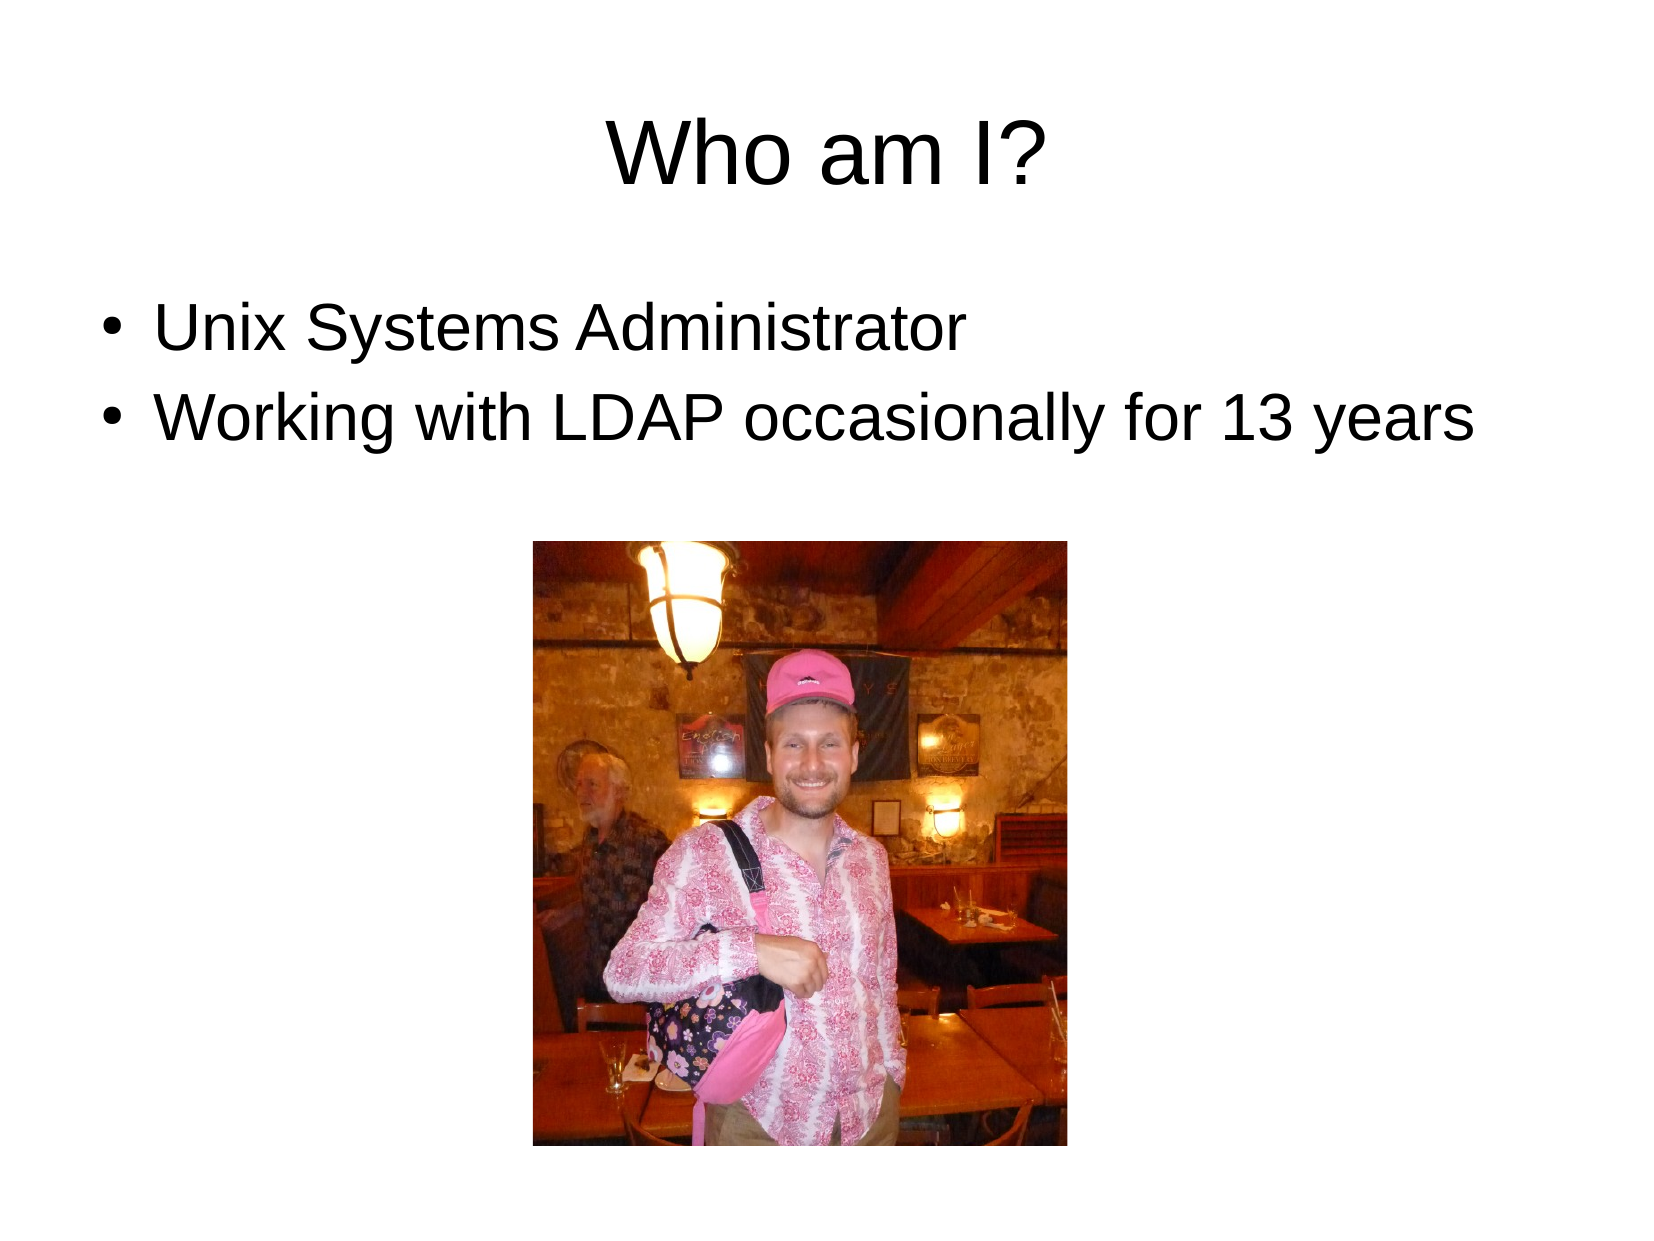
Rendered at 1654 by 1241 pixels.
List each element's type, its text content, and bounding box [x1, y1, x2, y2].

title Who am I? [82, 49, 1571, 257]
list Unix Systems Administrator Working with LDAP occasionally for 13 years [82, 290, 1538, 1010]
picture [532, 541, 1068, 1146]
